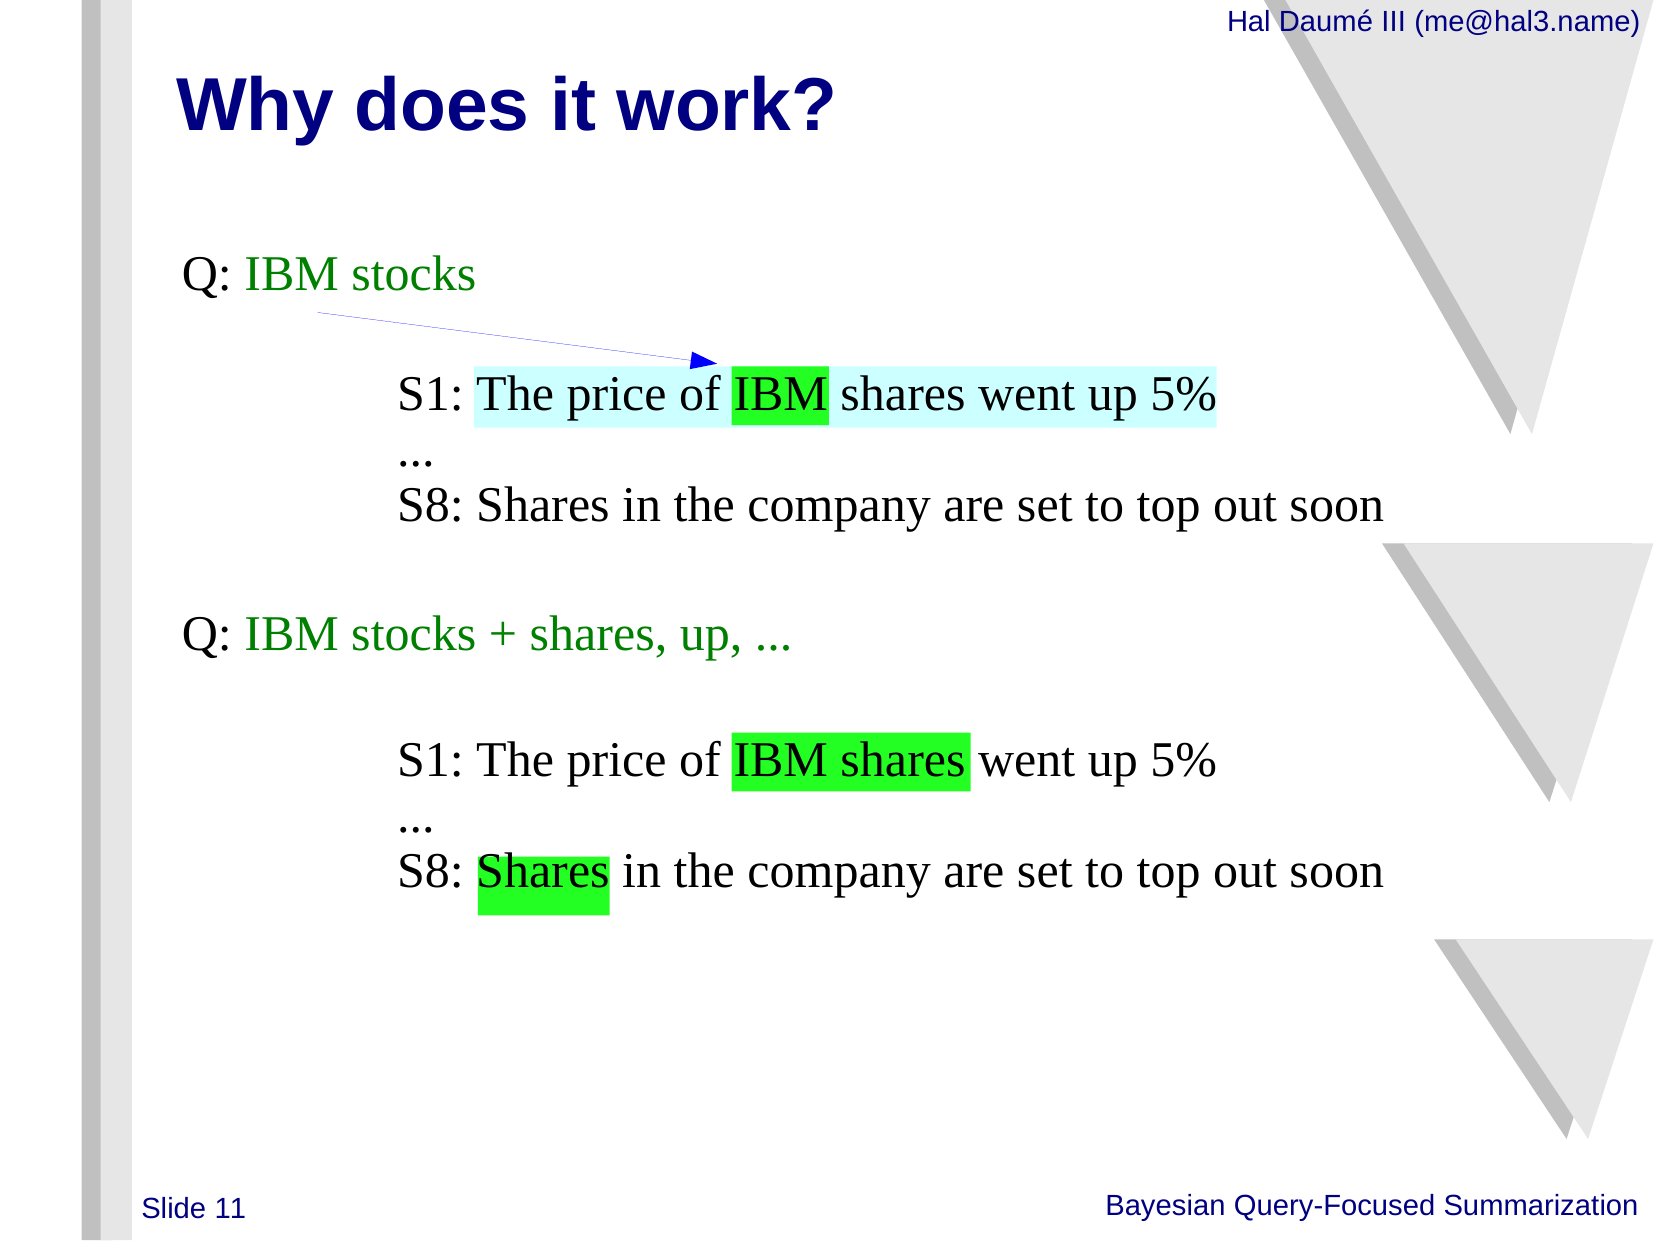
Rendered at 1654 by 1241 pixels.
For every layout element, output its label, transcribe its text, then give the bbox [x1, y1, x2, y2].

text_box Q: IBM stocks + shares, up, ... [181, 606, 841, 667]
text_box S1: The price of IBM shares went up 5% ... S8: Shares in the company are set to top out soon [397, 732, 1576, 914]
text_box Q: IBM stocks [181, 245, 841, 307]
text_box S1: The price of IBM shares went up 5% ... S8: Shares in the company are set to top out soon [397, 366, 1576, 548]
title Why does it work? [176, 44, 1509, 166]
